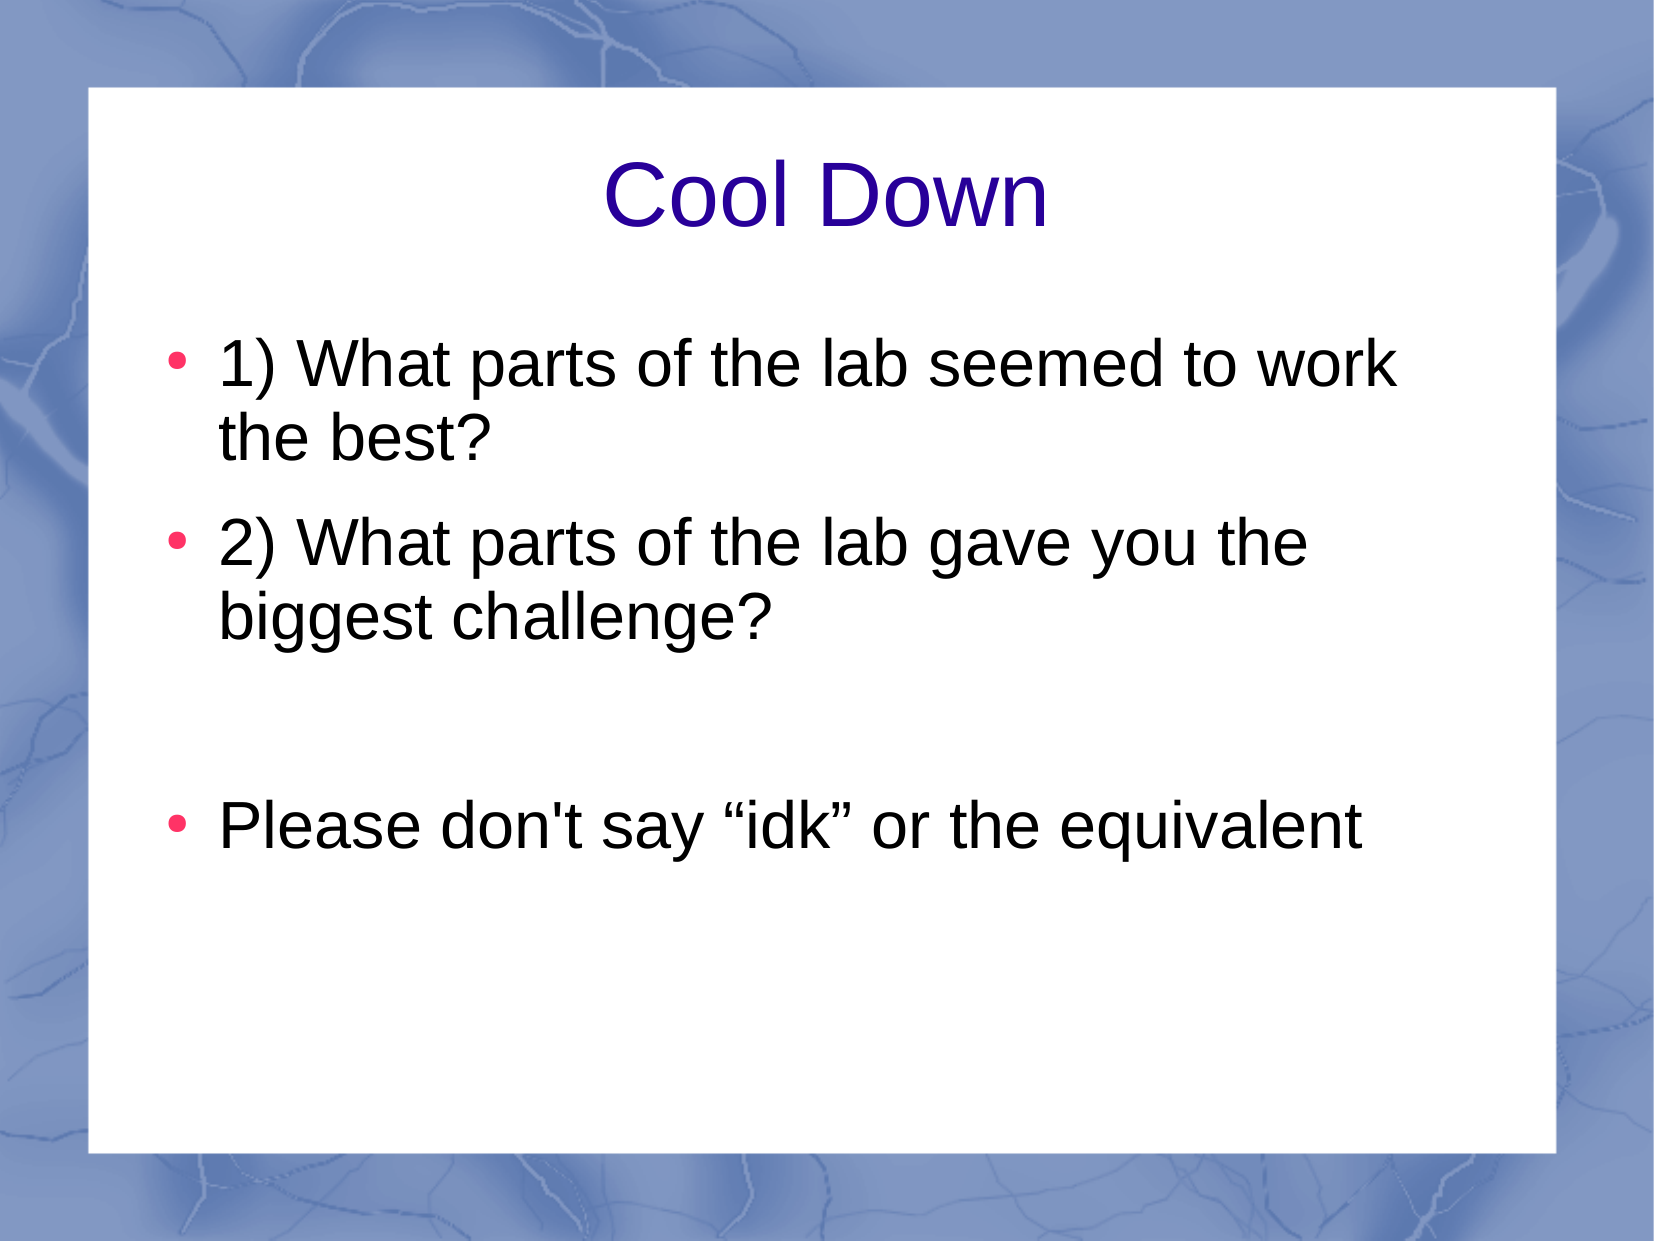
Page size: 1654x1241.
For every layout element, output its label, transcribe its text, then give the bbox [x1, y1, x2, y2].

picture [0, 0, 1654, 1241]
title Cool Down [118, 98, 1536, 291]
list 1) What parts of the lab seemed to work the best? 2) What parts of the lab gave you the biggest challenge? Please don't say “idk” or the equivalent [147, 325, 1506, 996]
